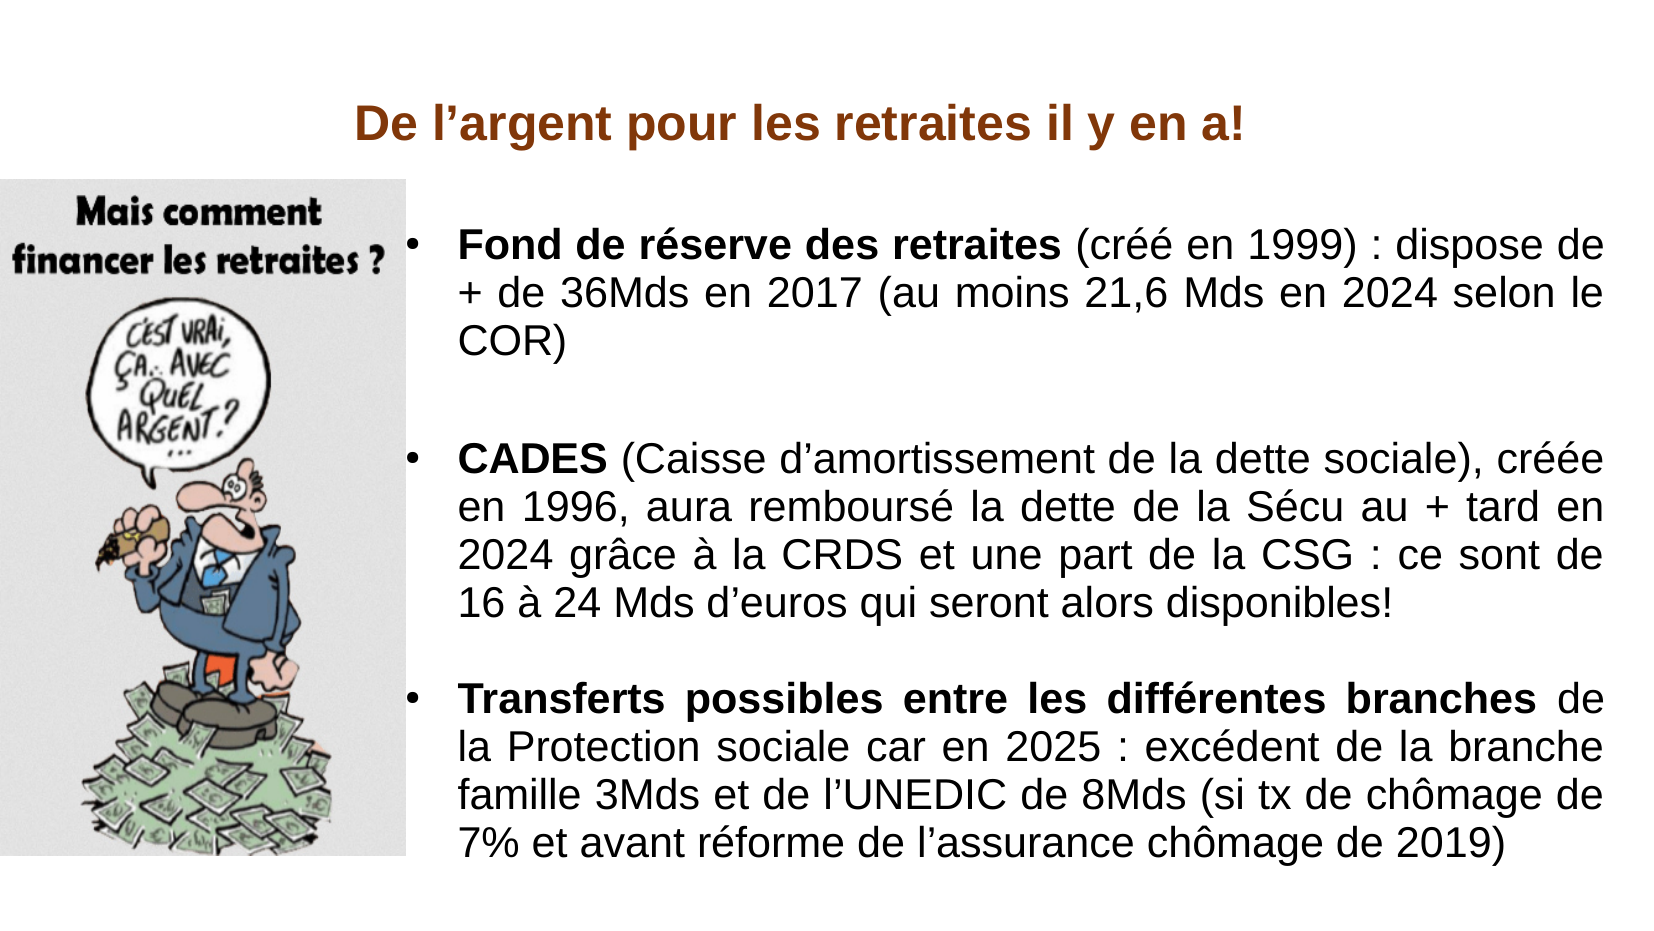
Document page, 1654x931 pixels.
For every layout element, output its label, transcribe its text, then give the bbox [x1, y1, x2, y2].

picture [0, 179, 406, 856]
list Fond de réserve des retraites (créé en 1999) : dispose de + de 36Mds en 2017 (au moins 21,6 Mds en 2024 selon le COR) CADES (Caisse d’amortissement de la dette sociale), créée en 1996, aura remboursé la dette de la Sécu au + tard en 2024 grâce à la CRDS et une part de la CSG : ce sont de 16 à 24 Mds d’euros qui seront alors disponibles! Transferts possibles entre les différentes branches de la Protection sociale car en 2025 : excédent de la branche famille 3Mds et de l’UNEDIC de 8Mds (si tx de chômage de 7% et avant réforme de l’assurance chômage de 2019) [405, 157, 1606, 871]
title De l’argent pour les retraites il y en a! [56, 45, 1546, 179]
